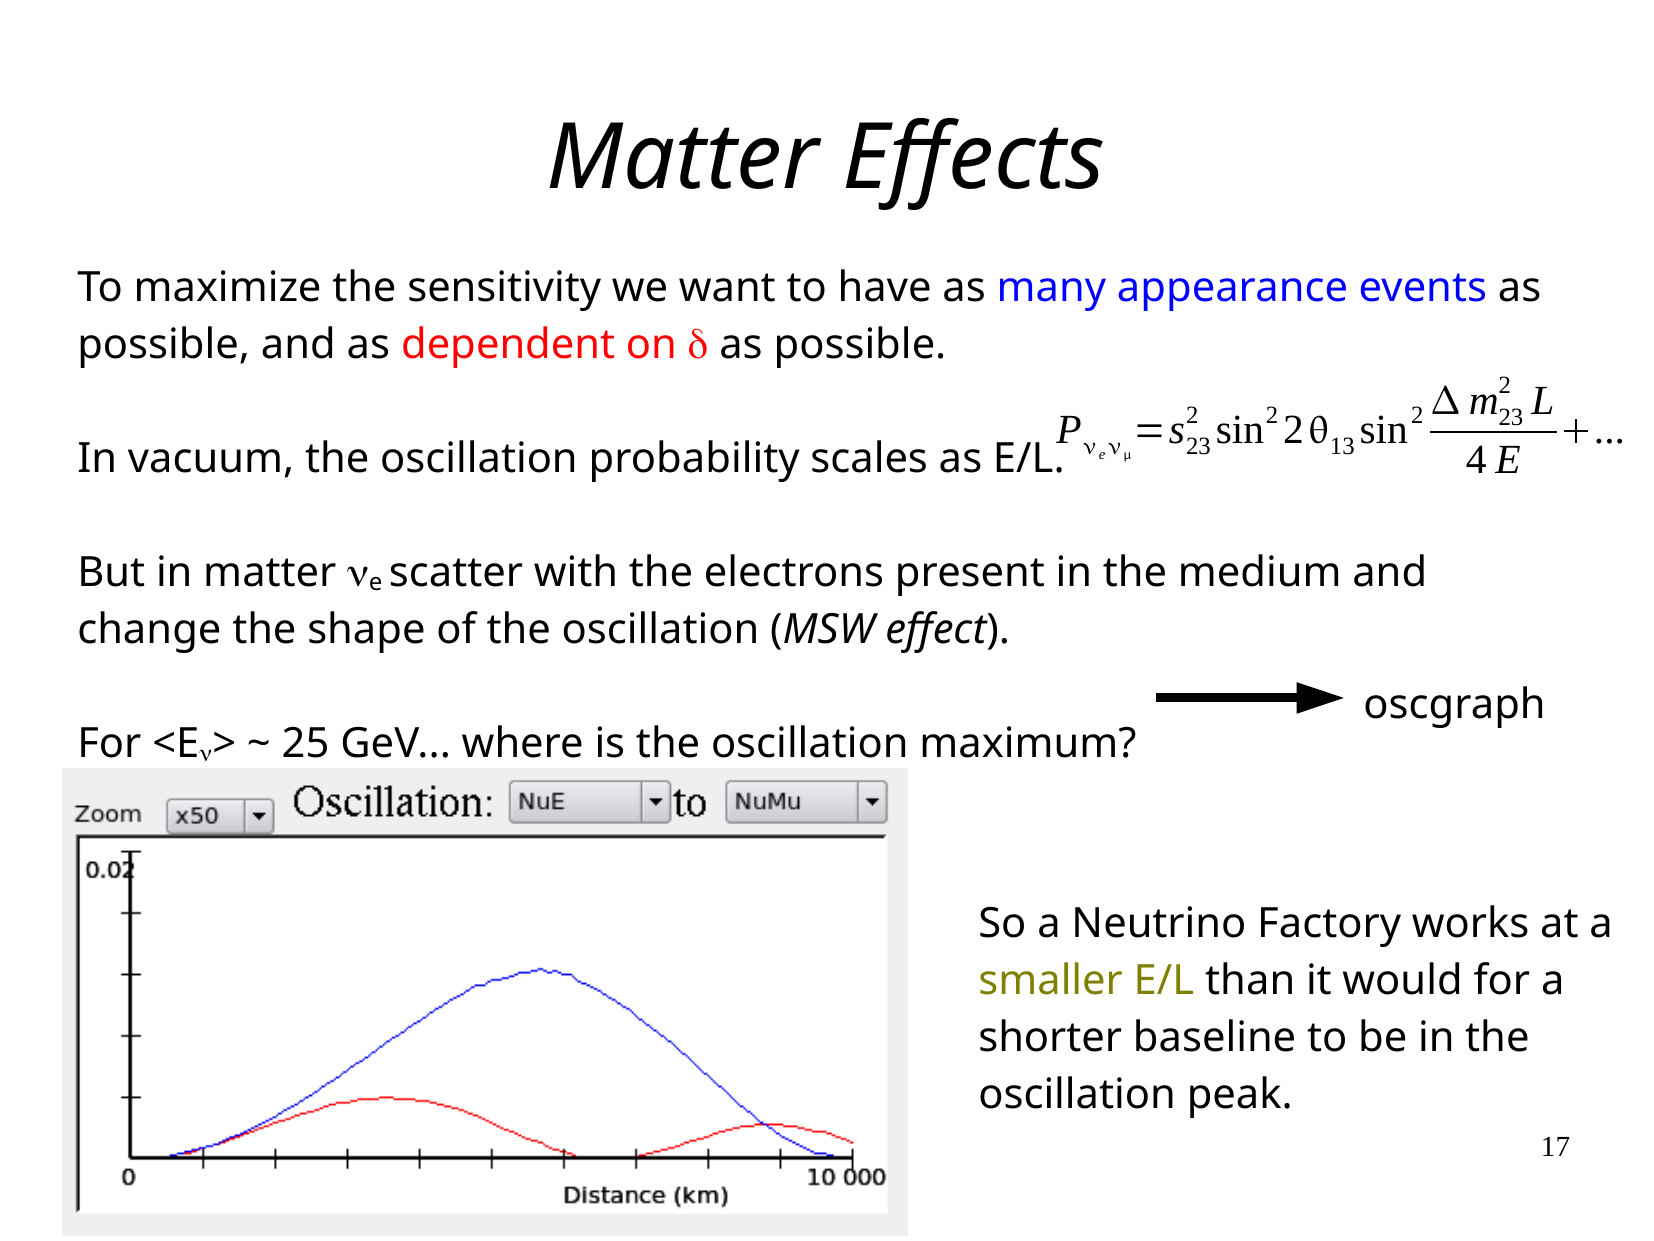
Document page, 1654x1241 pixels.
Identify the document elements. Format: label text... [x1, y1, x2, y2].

text_box oscgraph [1348, 666, 1570, 732]
picture [62, 768, 908, 1236]
text_box To maximize the sensitivity we want to have as many appearance events as possible, and as dependent on d as possible. In vacuum, the oscillation probability scales as E/L. But in matter ne scatter with the electrons present in the medium and change the shape of the oscillation (MSW effect). For <En> ~ 25 GeV... where is the oscillation maximum? [62, 249, 1586, 753]
chart [1048, 371, 1631, 482]
text_box So a Neutrino Factory works at a smaller E/L than it would for a shorter baseline to be in the oscillation peak. [963, 885, 1631, 1157]
title Matter Effects [82, 56, 1571, 249]
